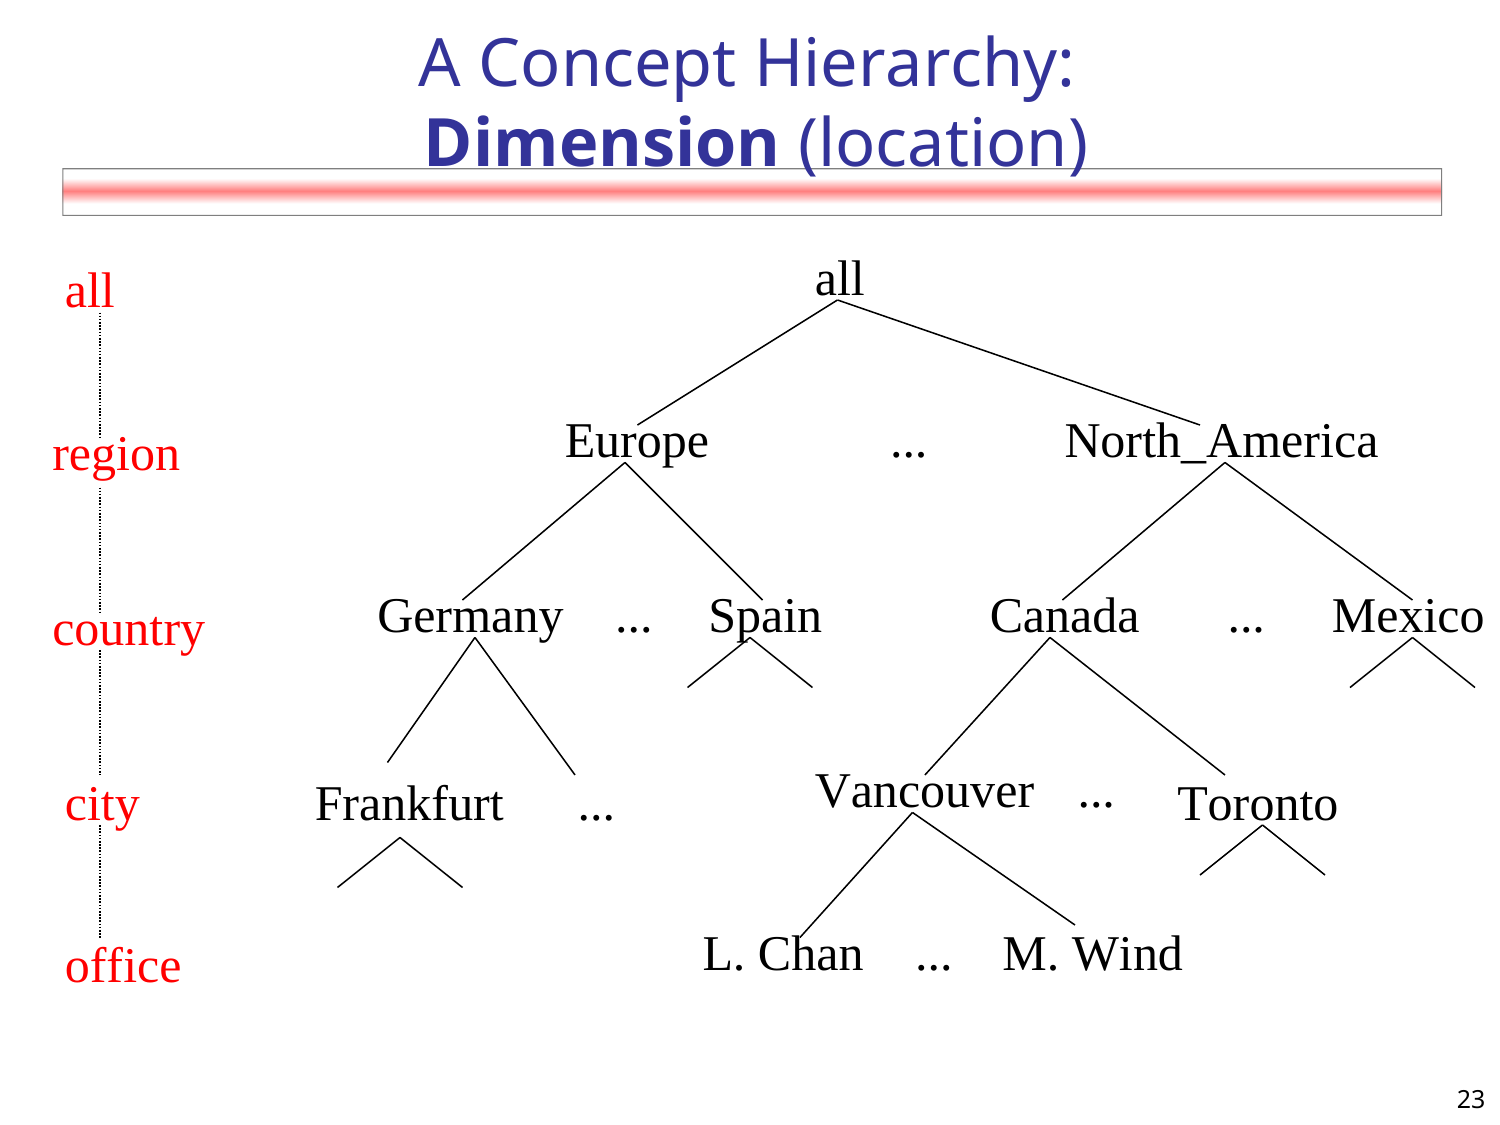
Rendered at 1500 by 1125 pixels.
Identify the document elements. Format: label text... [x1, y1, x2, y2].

text_box all [820, 302, 869, 313]
text_box ... [1062, 749, 1130, 826]
text_box ... [600, 574, 668, 651]
text_box Mexico [1317, 574, 1500, 651]
text_box Canada [975, 574, 1155, 651]
text_box ... [900, 912, 968, 988]
text_box Germany [468, 641, 483, 651]
text_box city [50, 762, 155, 838]
text_box Toronto [1162, 762, 1354, 838]
text_box ... [562, 762, 630, 838]
text_box L. Chan [687, 912, 879, 988]
text_box North_America [1212, 465, 1240, 476]
text_box North_America [1049, 399, 1394, 476]
text_box office [49, 924, 197, 1001]
text_box region [37, 412, 196, 488]
text_box Spain [736, 640, 764, 651]
text_box all [49, 249, 130, 326]
text_box Spain [693, 574, 838, 651]
text_box Mexico [1399, 639, 1426, 651]
title A Concept Hierarchy: Dimension (location) [99, 12, 1413, 188]
text_box country [37, 587, 221, 663]
text_box <number> [1187, 1050, 1500, 1125]
text_box ... [875, 399, 943, 476]
text_box Germany [362, 574, 579, 651]
text_box Vancouver [903, 815, 929, 826]
text_box Vancouver [800, 749, 1050, 826]
text_box Spain [744, 611, 755, 631]
text_box ... [1212, 574, 1280, 651]
text_box Canada [1040, 640, 1064, 651]
text_box all [799, 237, 880, 313]
text_box Europe [550, 399, 725, 476]
text_box Europe [612, 465, 636, 476]
text_box M. Wind [987, 912, 1199, 988]
text_box Frankfurt [300, 762, 519, 838]
